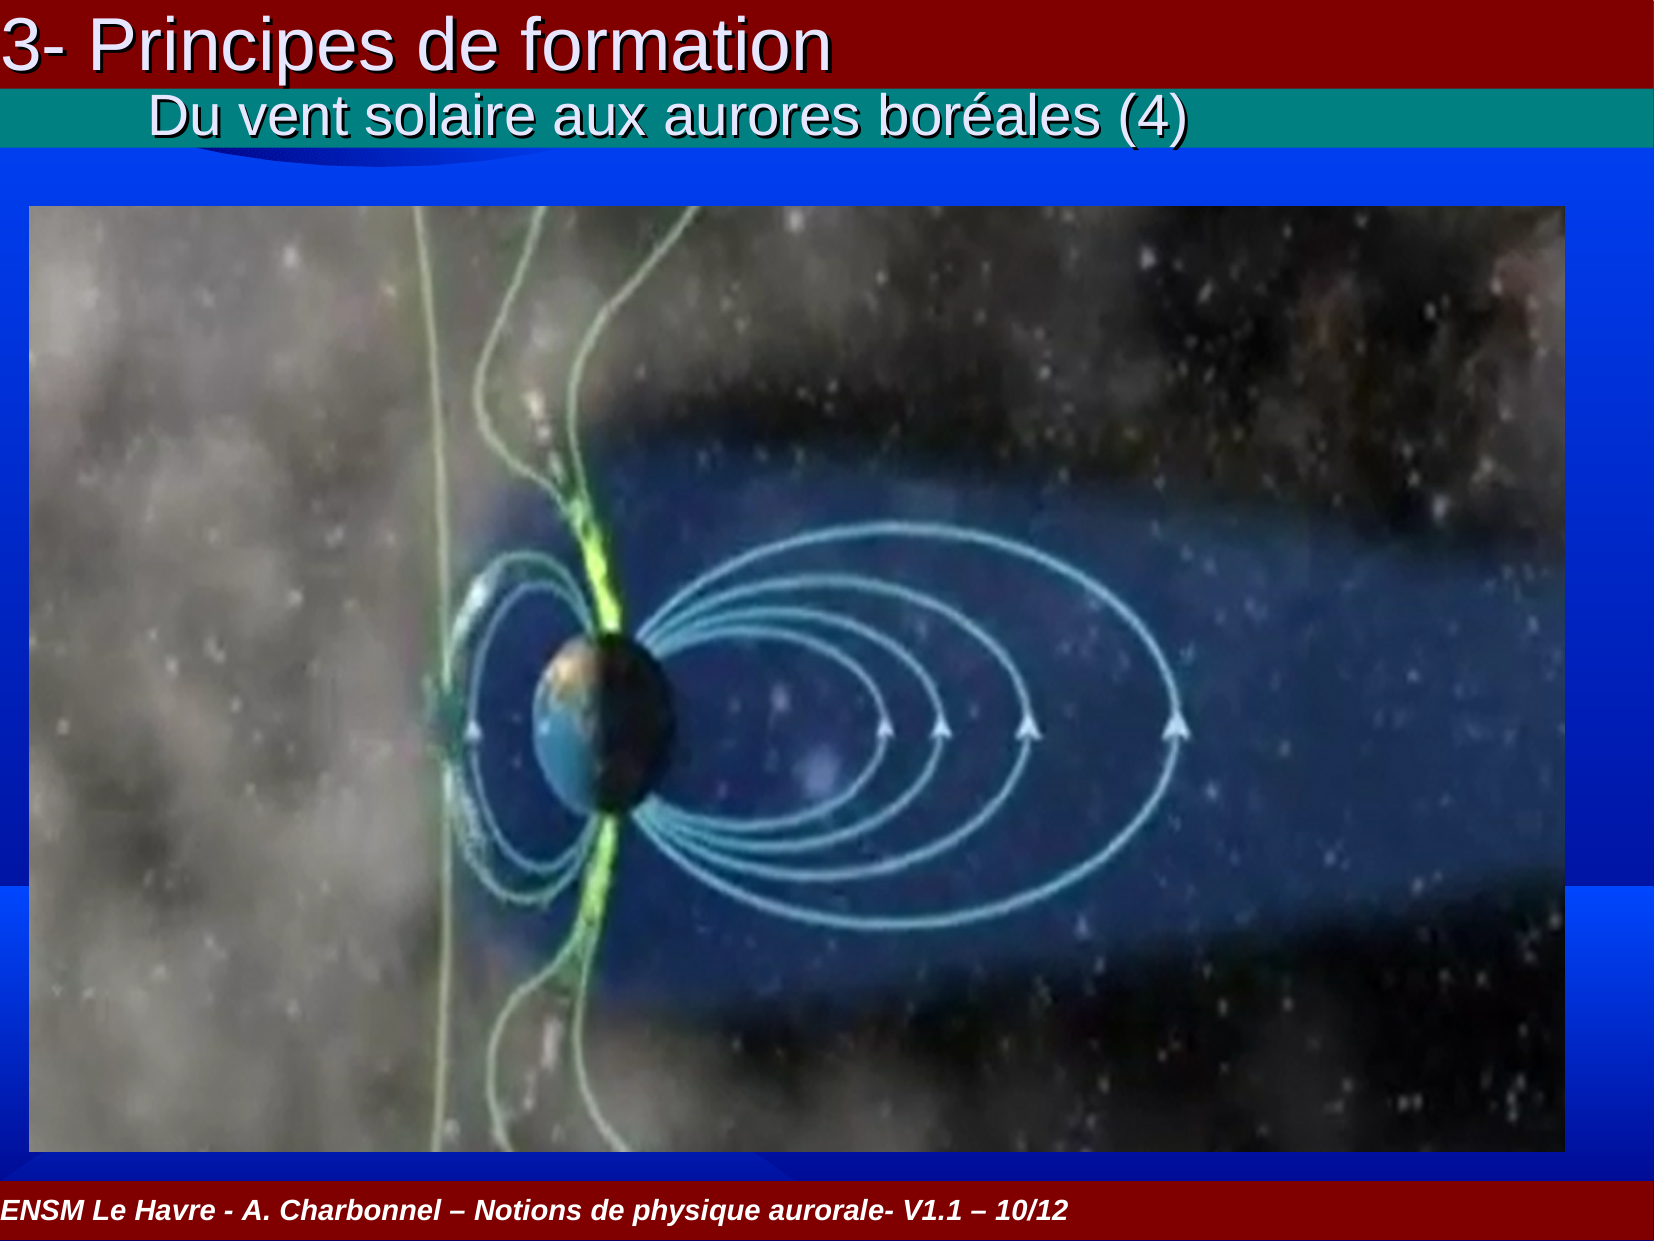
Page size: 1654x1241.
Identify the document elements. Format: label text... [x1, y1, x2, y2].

picture [29, 206, 1565, 1152]
title 3- Principes de formation [0, 0, 1654, 89]
text_box ENSM Le Havre - A. Charbonnel – Notions de physique aurorale- V1.1 – 10/12 [0, 1181, 1654, 1241]
title Du vent solaire aux aurores boréales (4) [0, 89, 1654, 148]
